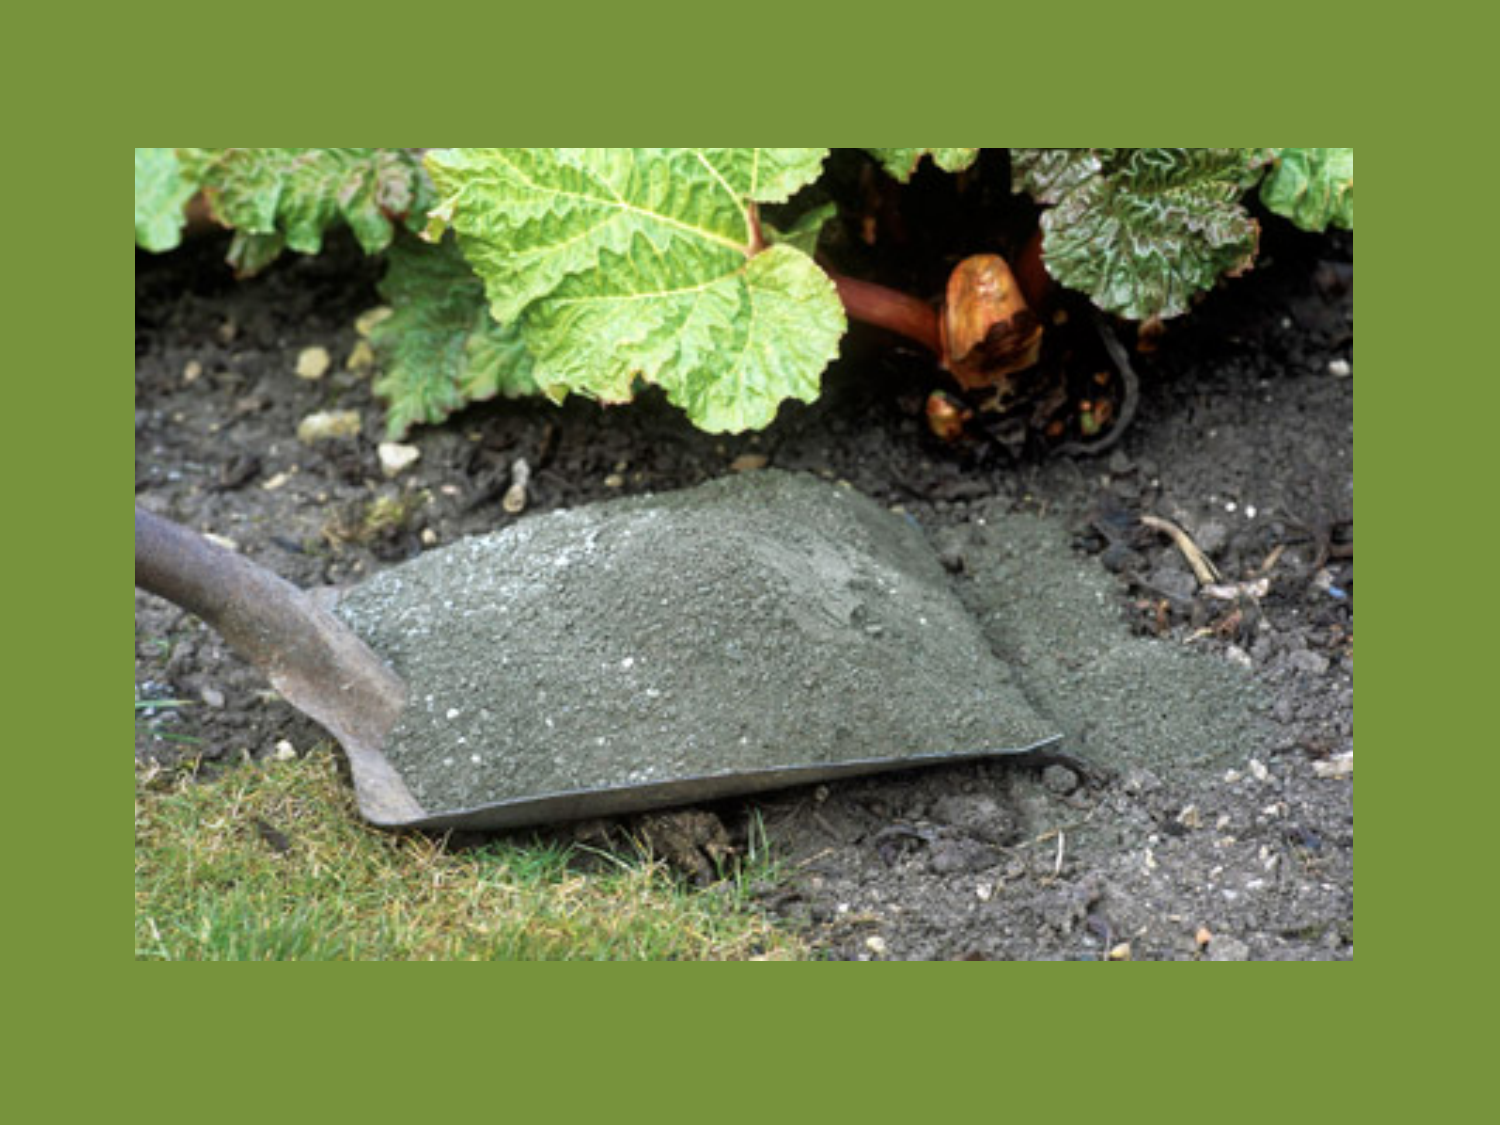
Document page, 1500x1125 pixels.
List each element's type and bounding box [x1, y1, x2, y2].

picture [135, 148, 1353, 961]
